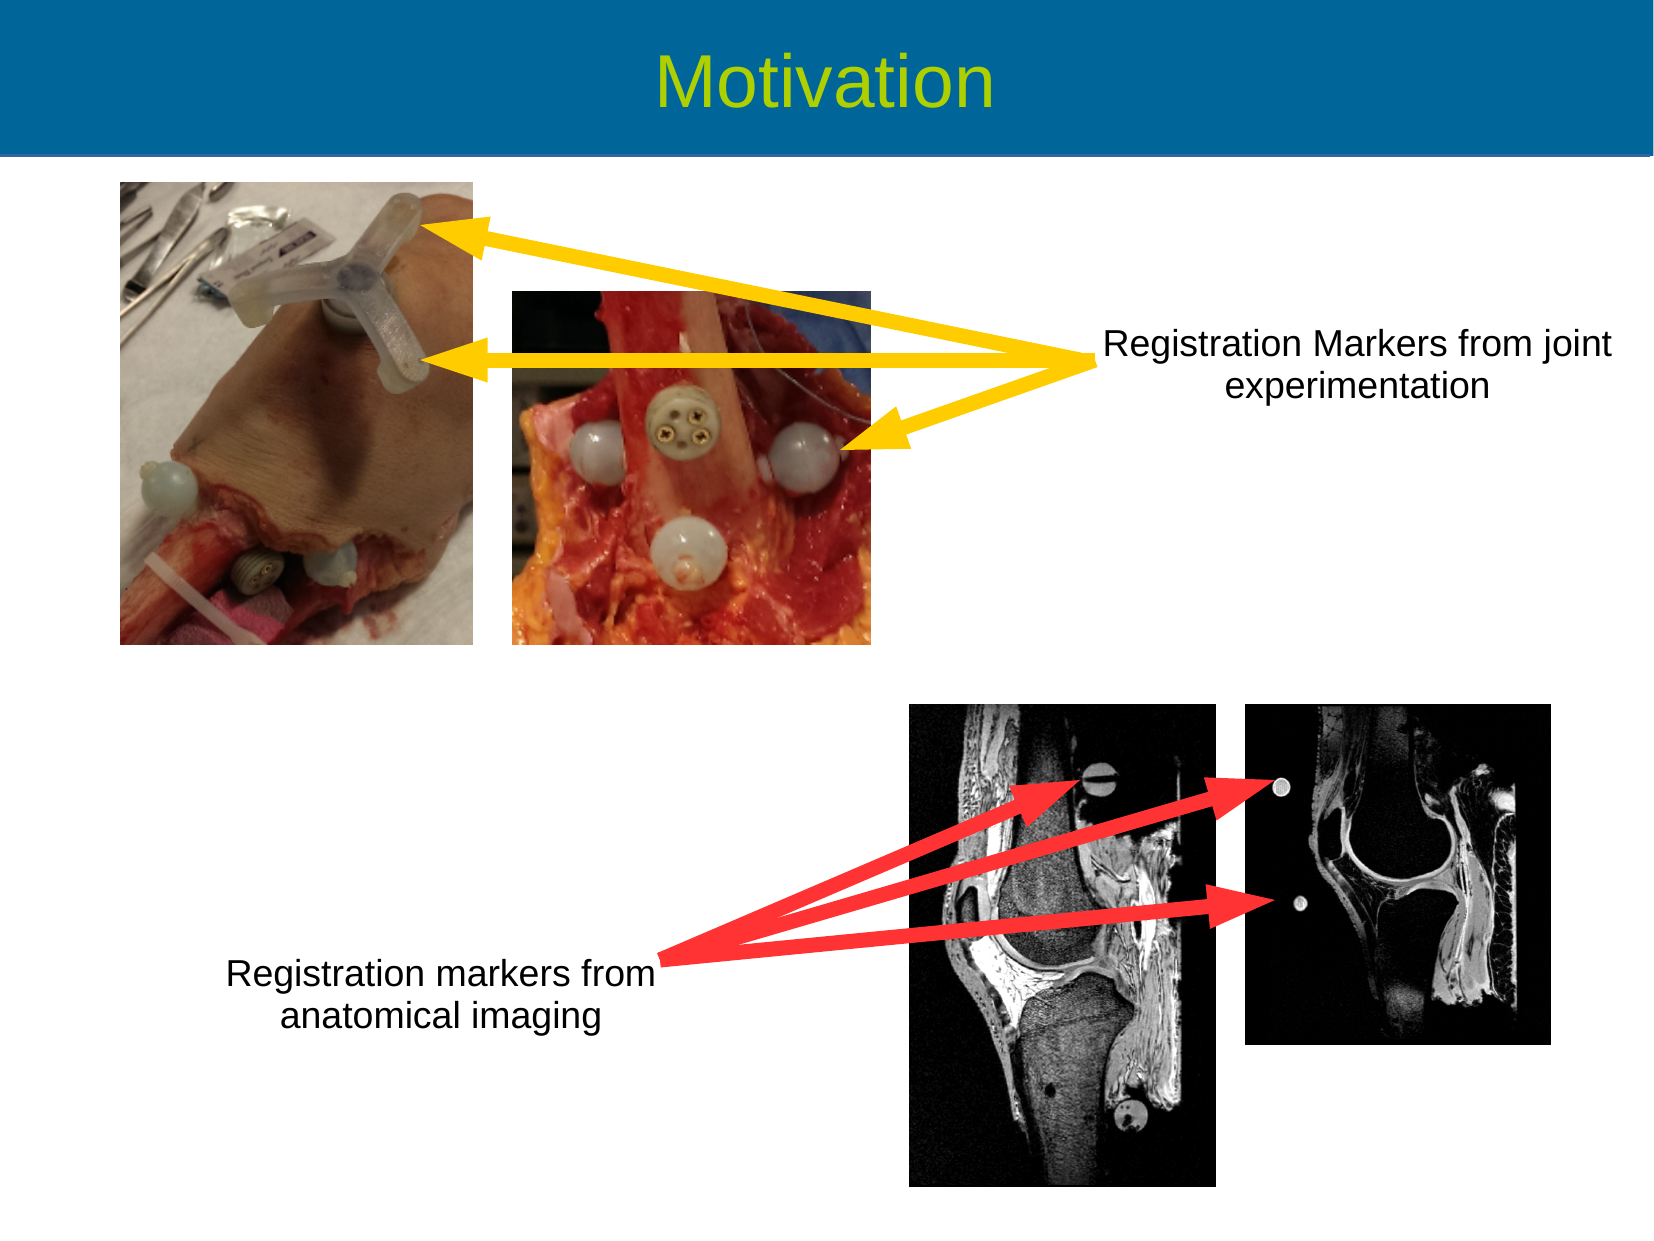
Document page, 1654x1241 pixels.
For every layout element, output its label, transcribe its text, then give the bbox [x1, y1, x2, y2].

picture [512, 368, 871, 646]
text_box Registration markers from anatomical imaging [161, 945, 721, 1044]
picture [1245, 704, 1551, 1045]
text_box [0, 0, 1654, 156]
text_box Motivation [0, 31, 1651, 131]
picture [785, 291, 871, 309]
picture [512, 291, 871, 353]
picture [909, 915, 1216, 1187]
picture [120, 182, 473, 646]
picture [909, 704, 1216, 879]
text_box Registration Markers from joint experimentation [1080, 315, 1636, 414]
picture [909, 807, 1216, 928]
